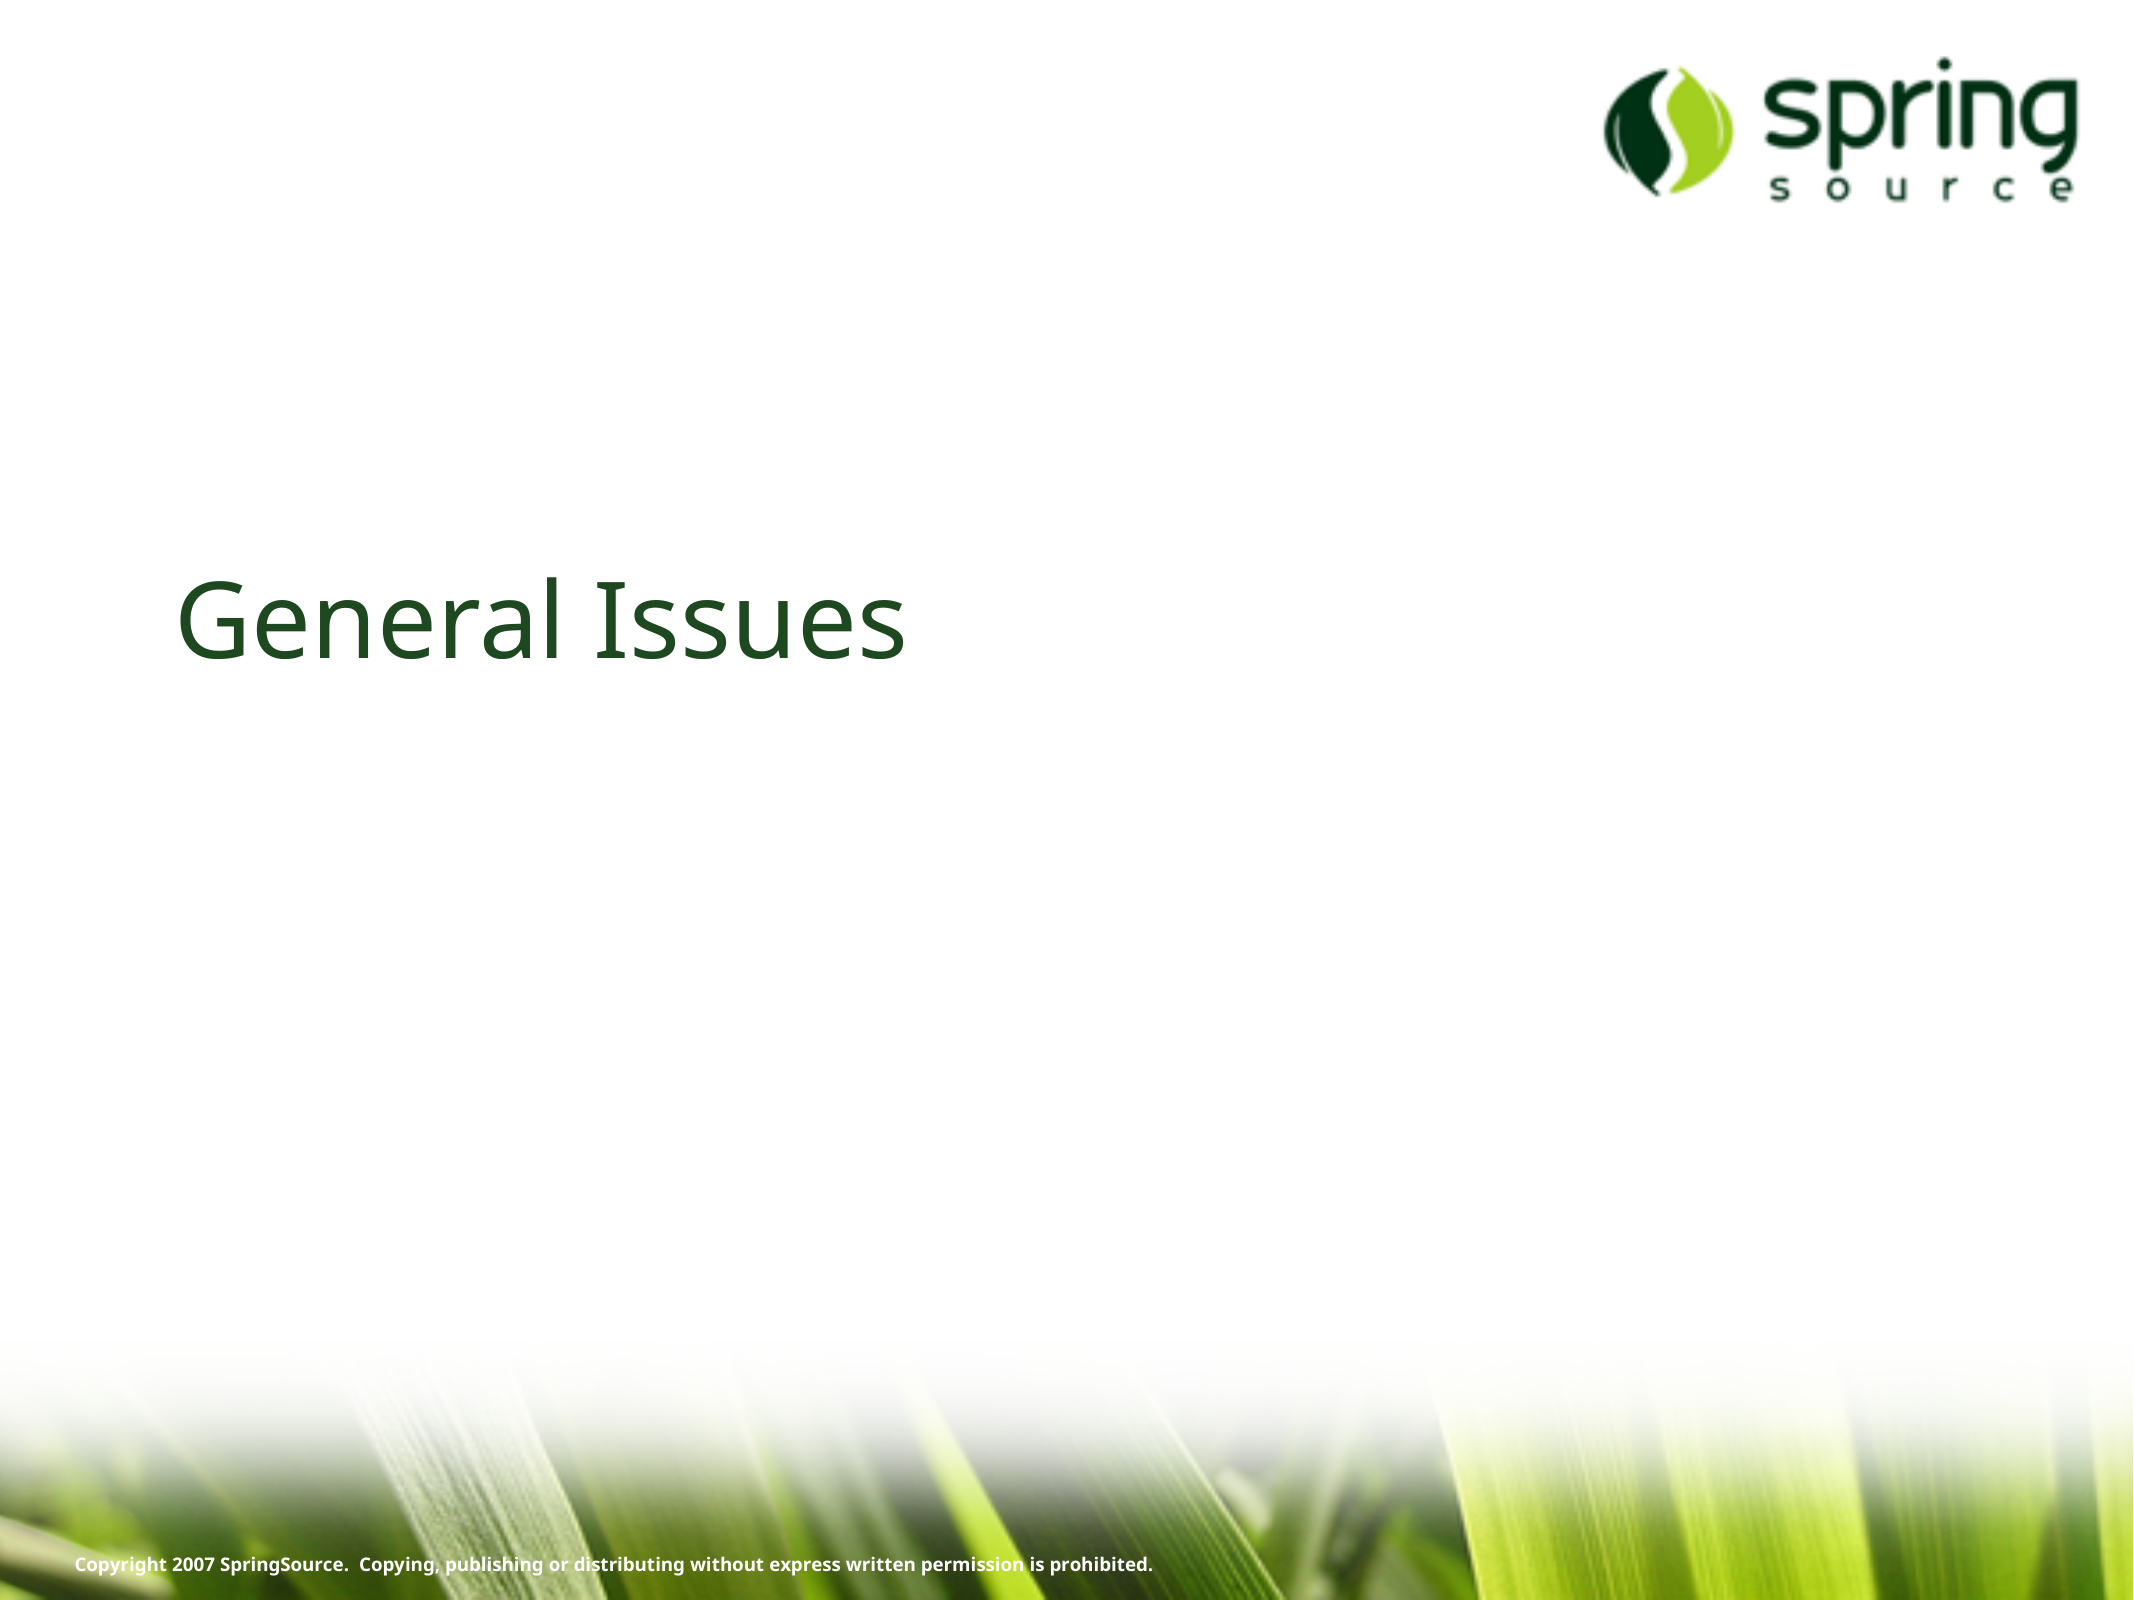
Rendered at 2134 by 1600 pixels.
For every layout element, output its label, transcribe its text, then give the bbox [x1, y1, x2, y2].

picture [1555, 46, 2134, 224]
title General Issues [153, 484, 1967, 752]
picture [0, 1340, 2134, 1600]
